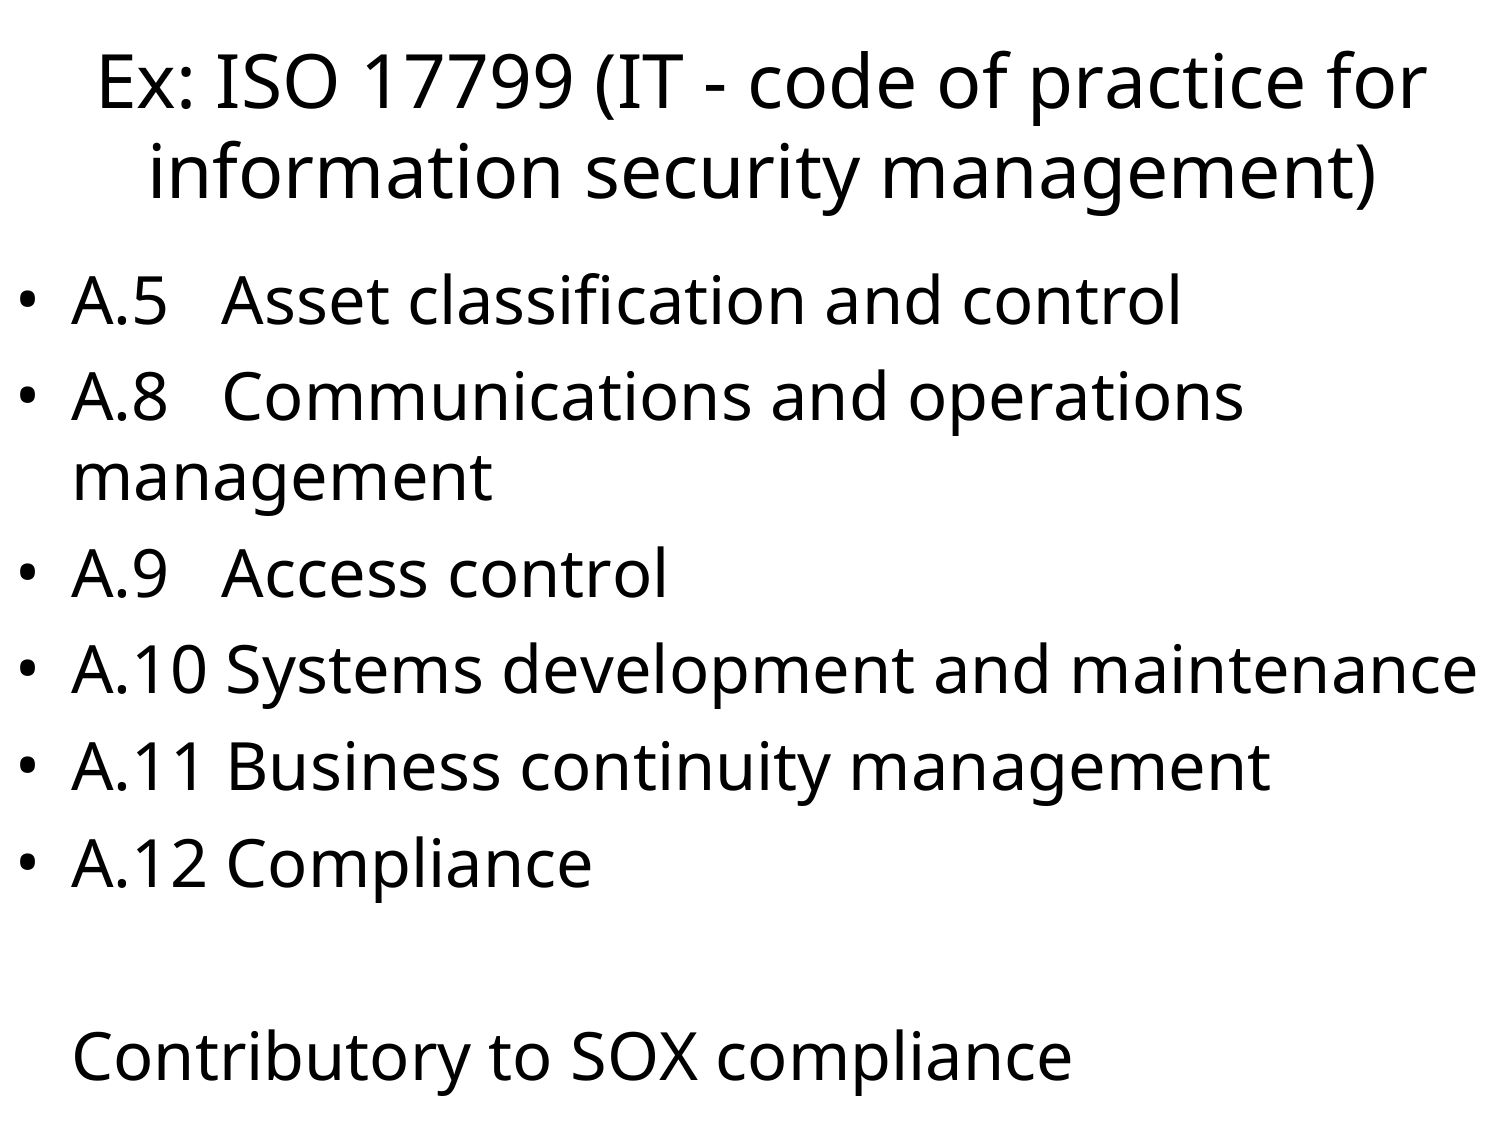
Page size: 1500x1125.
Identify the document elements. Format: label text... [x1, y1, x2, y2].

list A.5 Asset classification and control A.8 Communications and operations management A.9 Access control A.10 Systems development and maintenance A.11 Business continuity management A.12 Compliance Contributory to SOX compliance [0, 249, 1500, 1125]
title Ex: ISO 17799 (IT - code of practice for information security management) [62, 26, 1463, 249]
